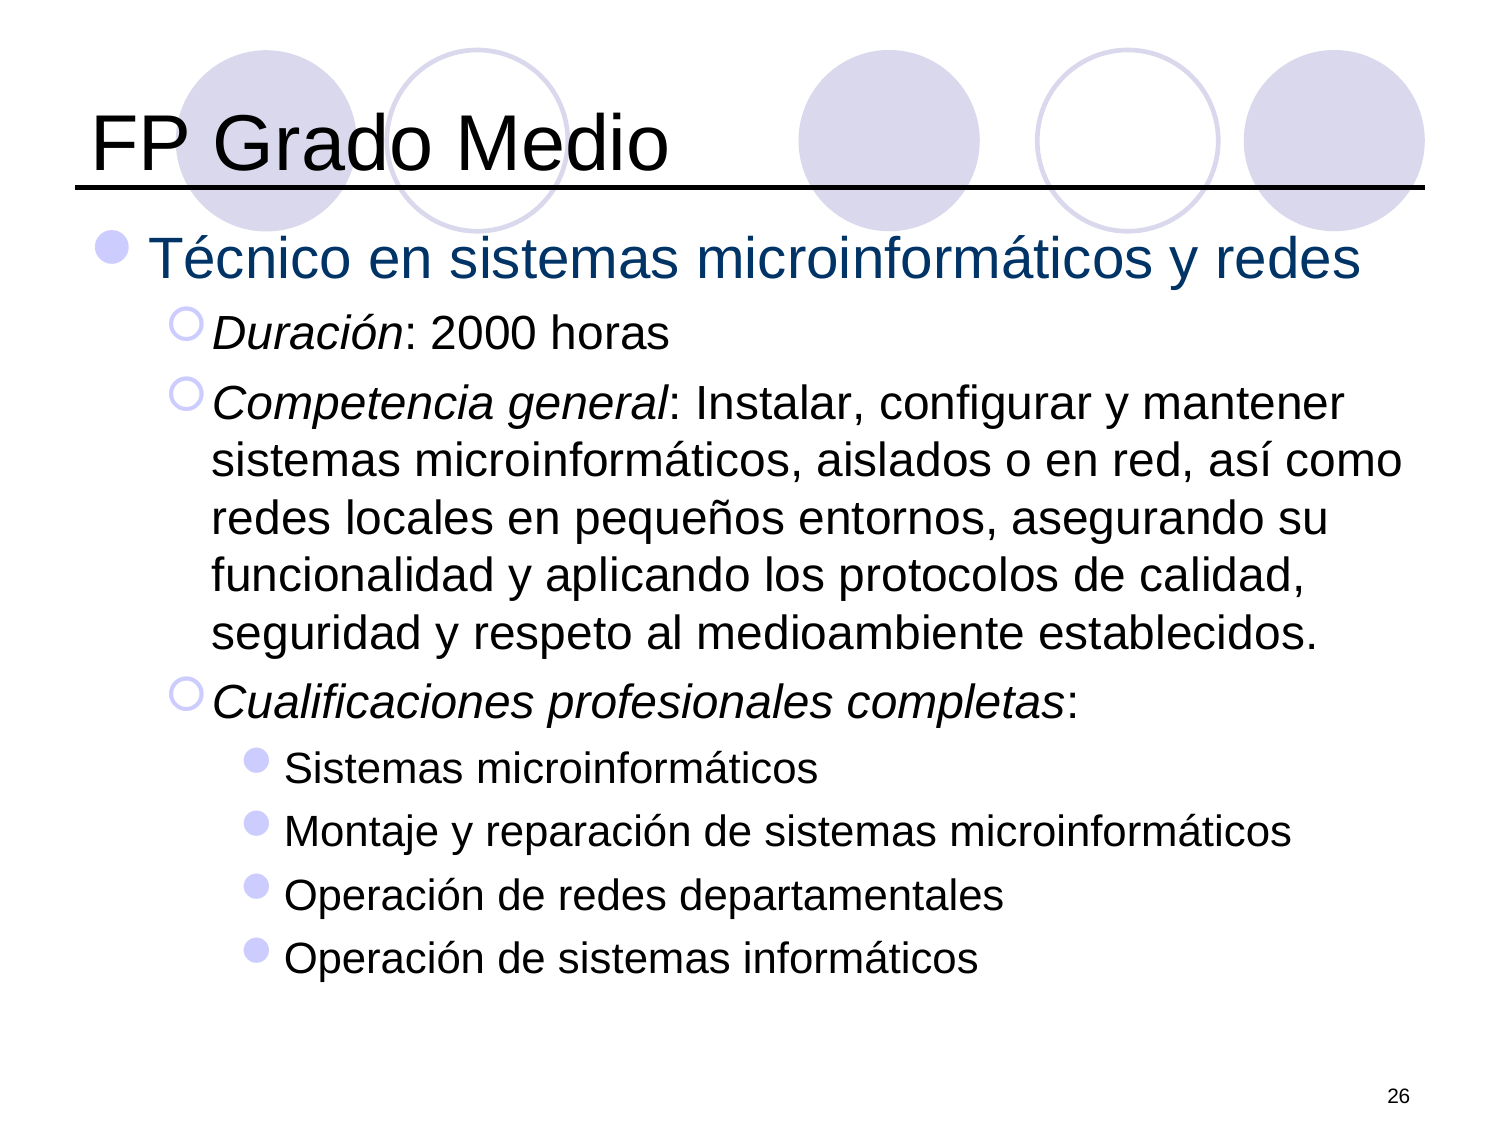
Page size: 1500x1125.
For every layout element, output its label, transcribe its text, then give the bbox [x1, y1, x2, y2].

list Técnico en sistemas microinformáticos y redes Duración: 2000 horas Competencia general: Instalar, configurar y mantener sistemas microinformáticos, aislados o en red, así como redes locales en pequeños entornos, asegurando su funcionalidad y aplicando los protocolos de calidad, seguridad y respeto al medioambiente establecidos. Cualificaciones profesionales completas: Sistemas microinformáticos Montaje y reparación de sistemas microinformáticos Operación de redes departamentales Operación de sistemas informáticos [75, 212, 1426, 1075]
title FP Grado Medio [75, 45, 1426, 212]
text_box <number> [1074, 1075, 1426, 1101]
